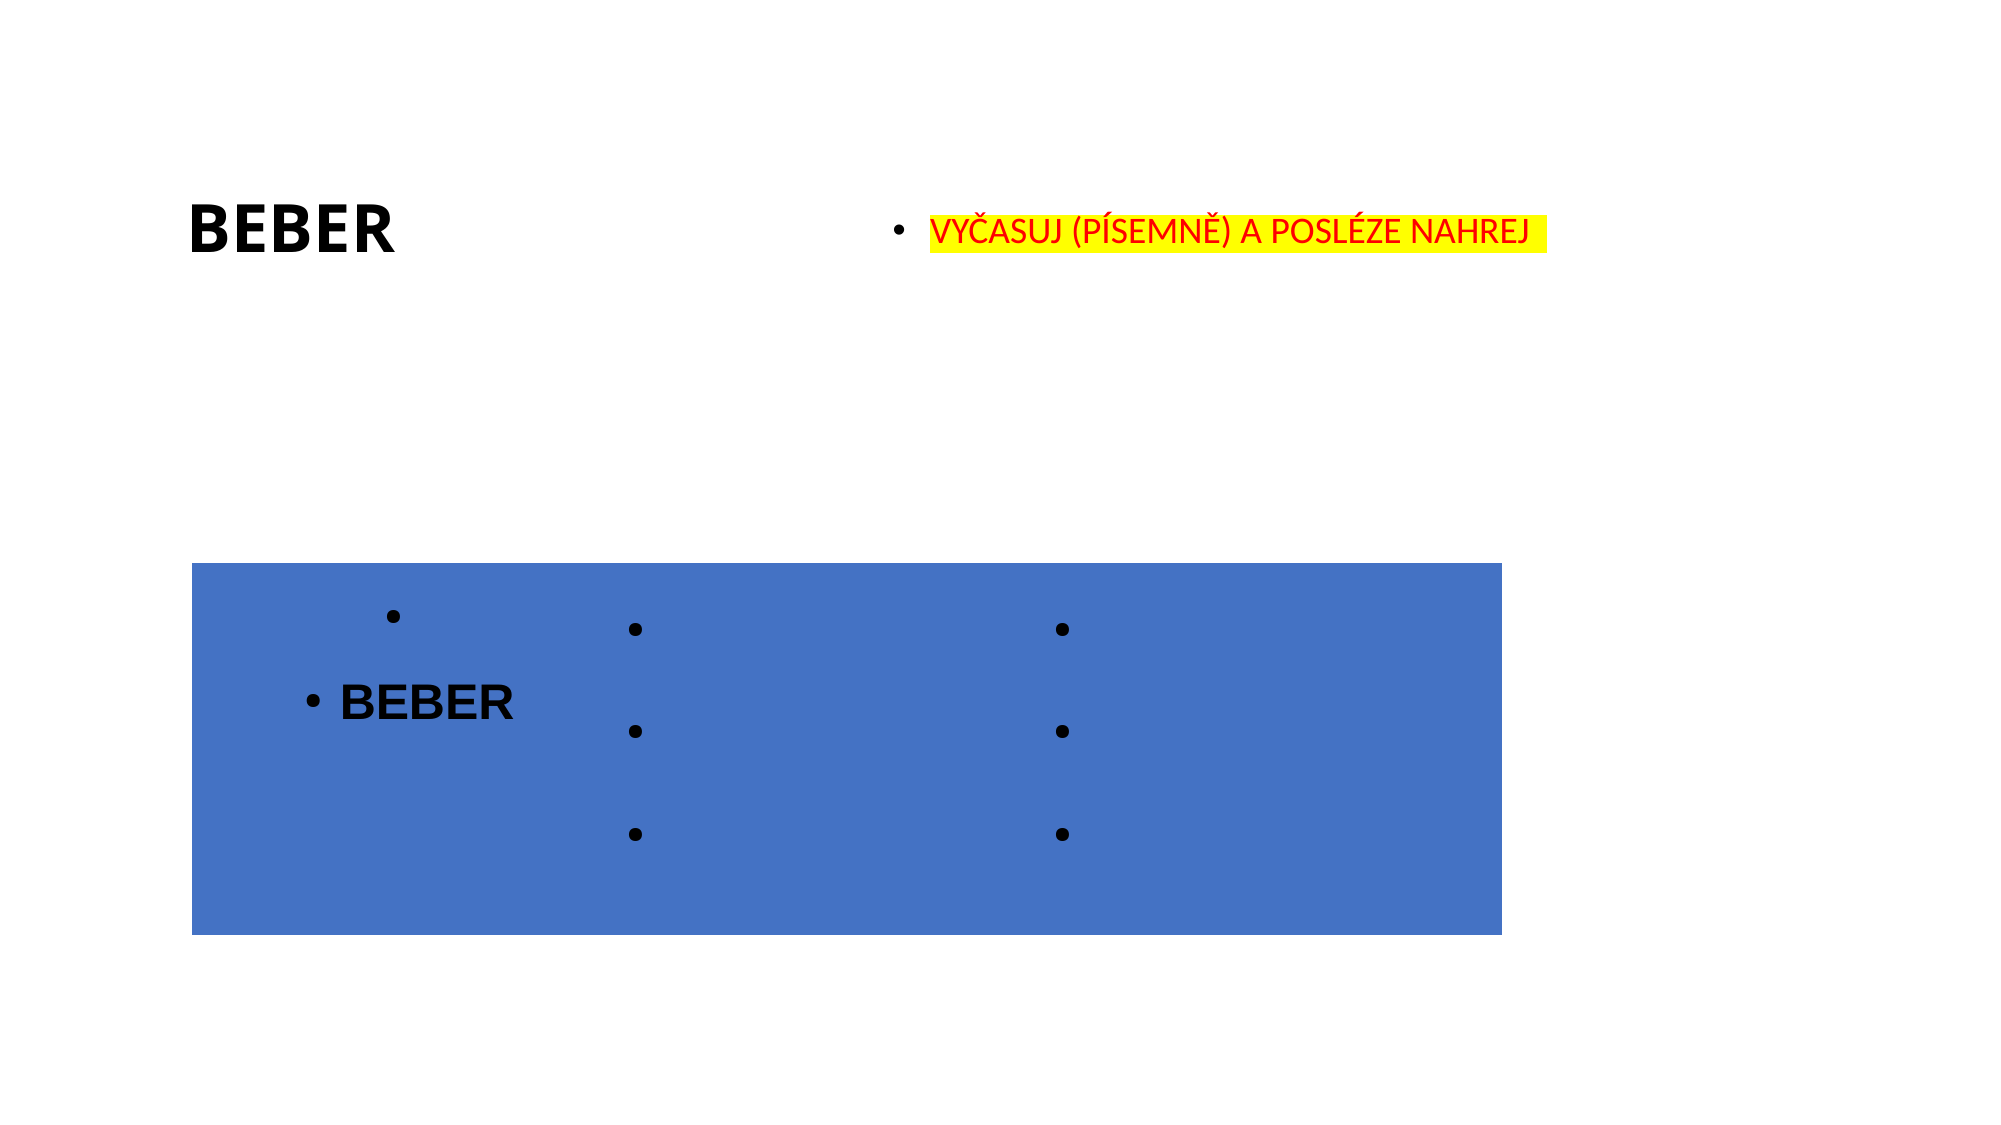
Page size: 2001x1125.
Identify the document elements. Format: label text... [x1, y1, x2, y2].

list VYČASUJ (PÍSEMNĚ) A POSLÉZE NAHREJ [877, 96, 1863, 367]
table_cell [627, 767, 1054, 935]
table_cell [627, 665, 1054, 767]
table_header [627, 563, 1054, 665]
table_header [1054, 563, 1502, 665]
title BEBER [171, 96, 756, 367]
table_cell [1054, 665, 1502, 767]
table_header BEBER [192, 563, 627, 935]
table_cell [1054, 767, 1502, 935]
